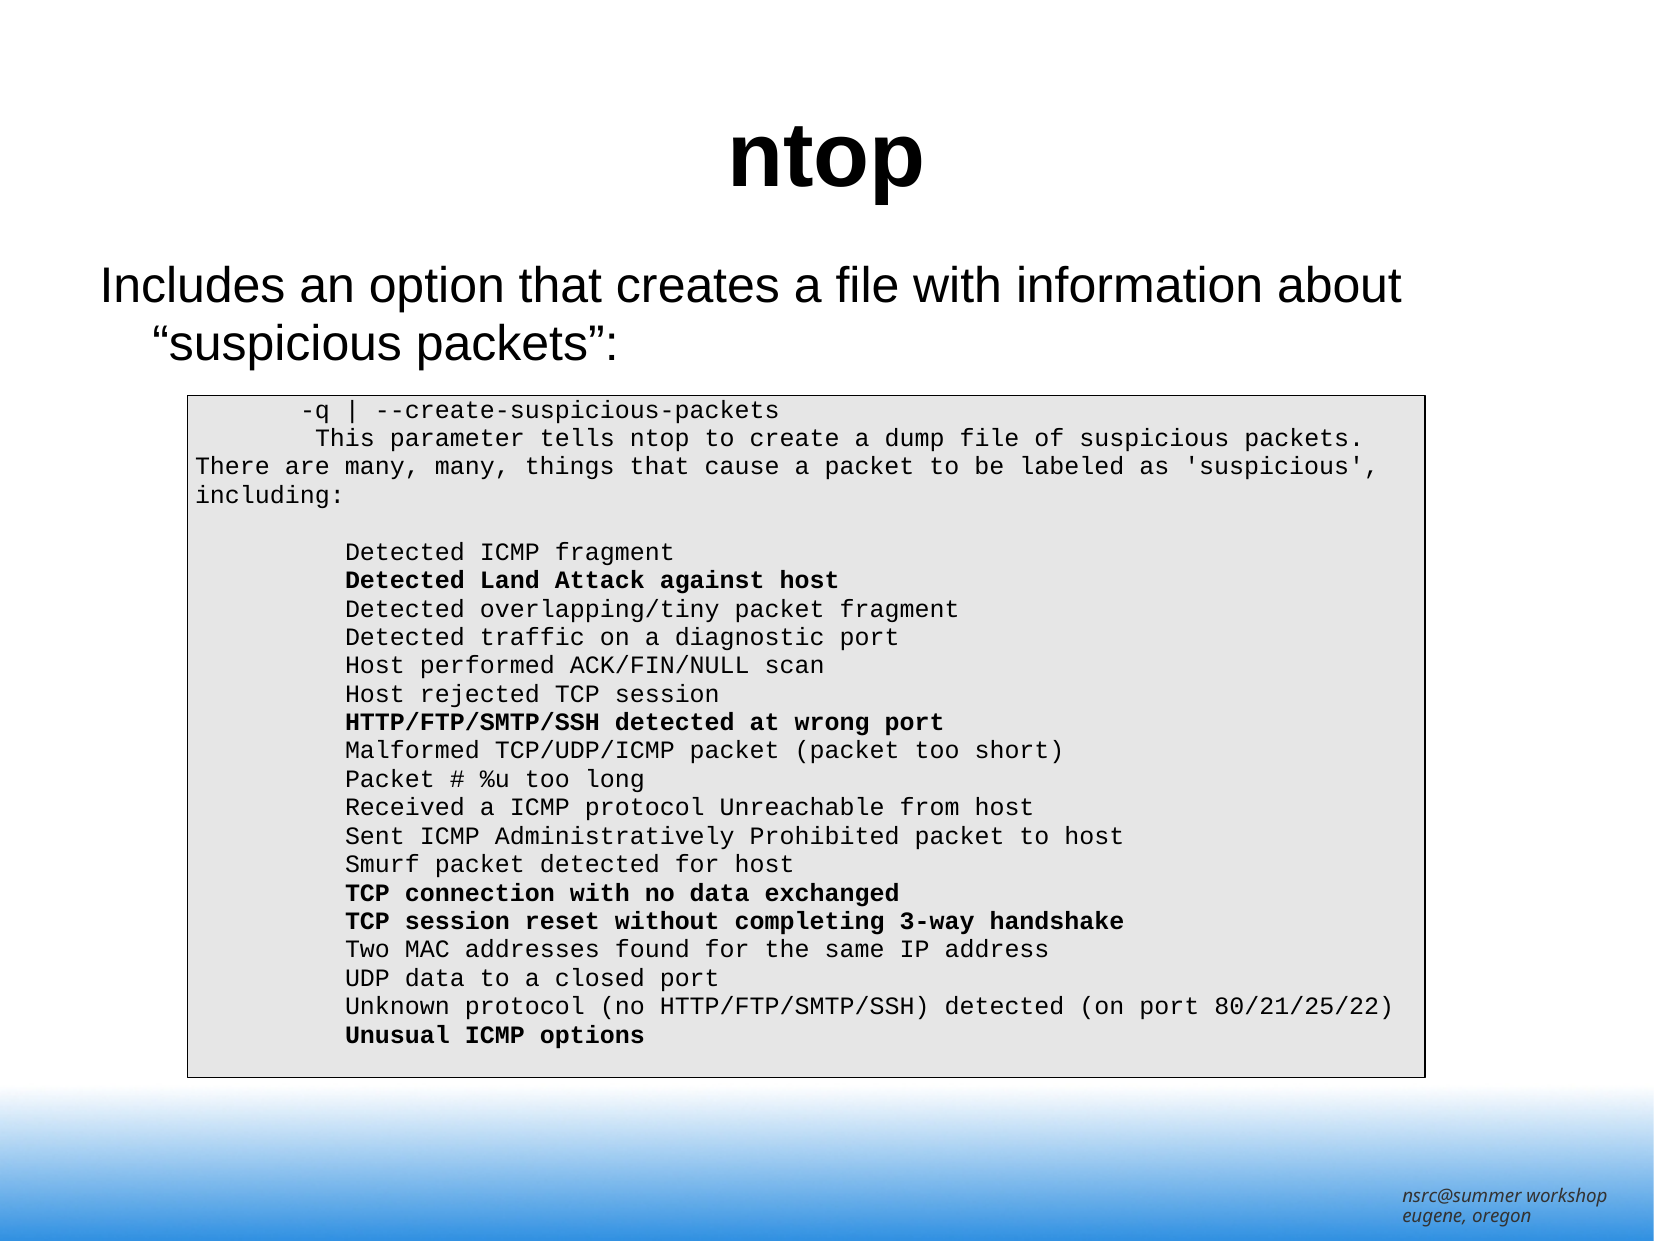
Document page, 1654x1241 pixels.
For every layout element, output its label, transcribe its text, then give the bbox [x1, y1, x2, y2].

list Includes an option that creates a file with information about “suspicious packets”: [82, 254, 1571, 415]
picture [0, 1083, 1654, 1241]
title ntop [82, 49, 1571, 254]
text_box -q | --create-suspicious-packets This parameter tells ntop to create a dump file of suspicious packets. There are many, many, things that cause a packet to be labeled as 'suspicious', including: Detected ICMP fragment Detected Land Attack against host Detected overlapping/tiny packet fragment Detected traffic on a diagnostic port Host performed ACK/FIN/NULL scan Host rejected TCP session HTTP/FTP/SMTP/SSH detected at wrong port Malformed TCP/UDP/ICMP packet (packet too short)‏ Packet # %u too long Received a ICMP protocol Unreachable from host Sent ICMP Administratively Prohibited packet to host Smurf packet detected for host TCP connection with no data exchanged TCP session reset without completing 3-way handshake Two MAC addresses found for the same IP address UDP data to a closed port Unknown protocol (no HTTP/FTP/SMTP/SSH) detected (on port 80/21/25/22)‏ Unusual ICMP options [187, 395, 1426, 1078]
